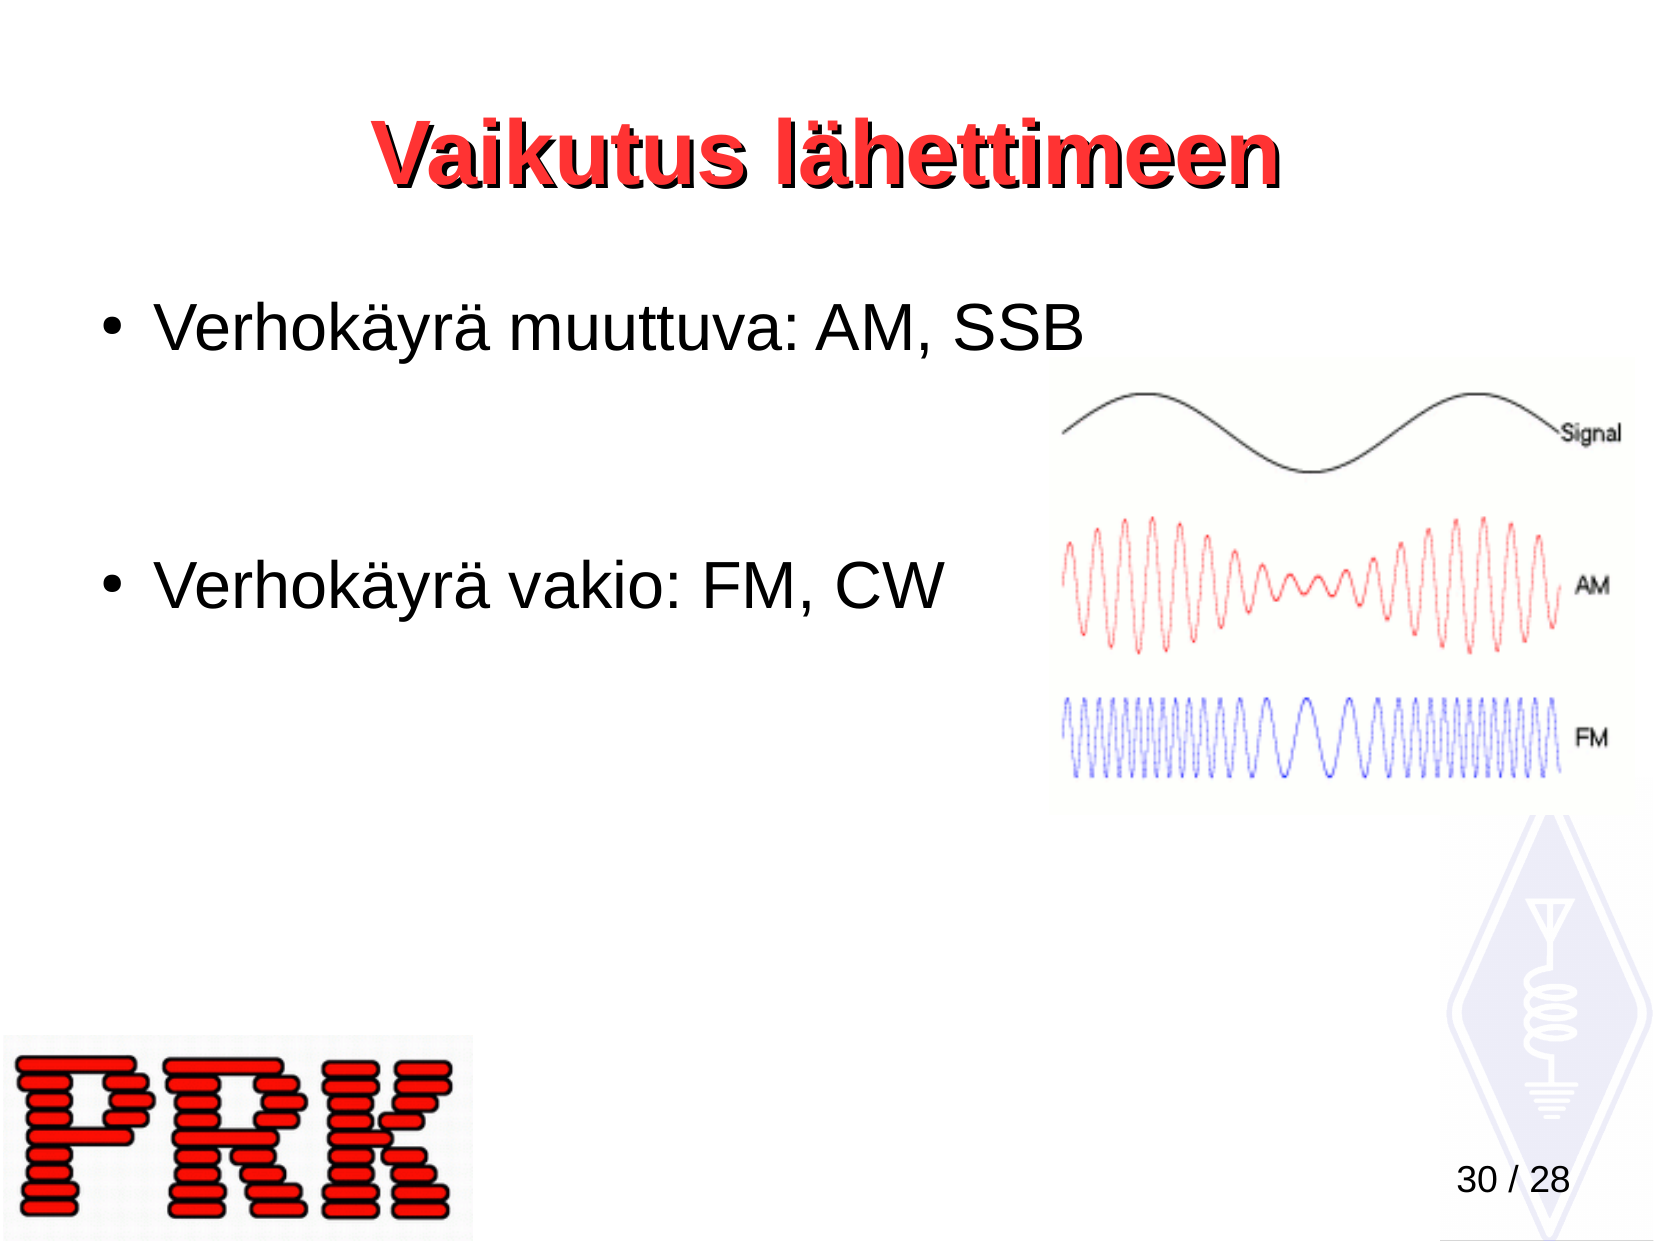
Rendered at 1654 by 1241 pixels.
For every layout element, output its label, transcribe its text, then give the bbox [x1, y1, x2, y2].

title Vaikutus lähettimeen [82, 49, 1571, 257]
list Verhokäyrä muuttuva: AM, SSB Verhokäyrä vakio: FM, CW [82, 290, 1571, 1010]
picture [1049, 357, 1654, 1241]
picture [3, 1035, 473, 1241]
